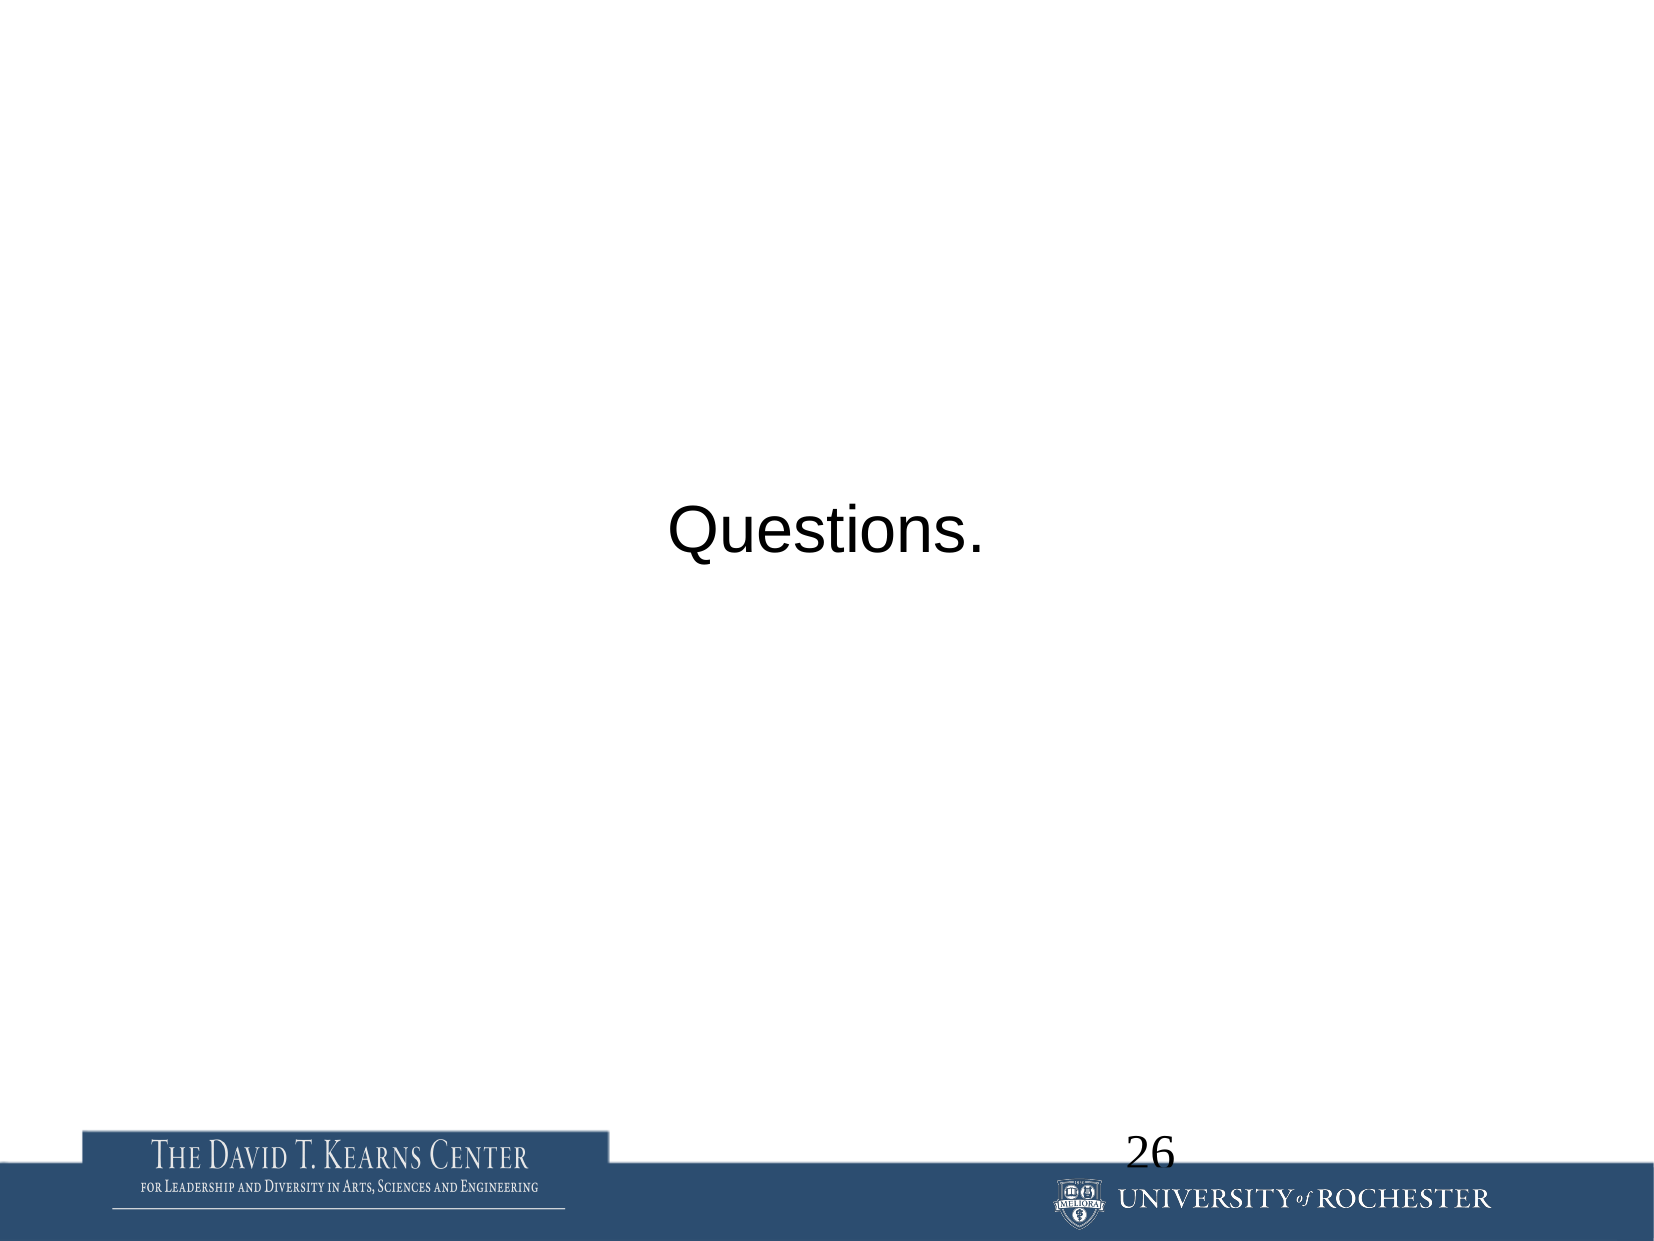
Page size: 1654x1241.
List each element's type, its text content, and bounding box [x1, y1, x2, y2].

picture [1157, 1152, 1169, 1167]
picture [1053, 1178, 1492, 1230]
picture [0, 0, 1654, 1241]
subtitle Questions. [82, 49, 1571, 1010]
